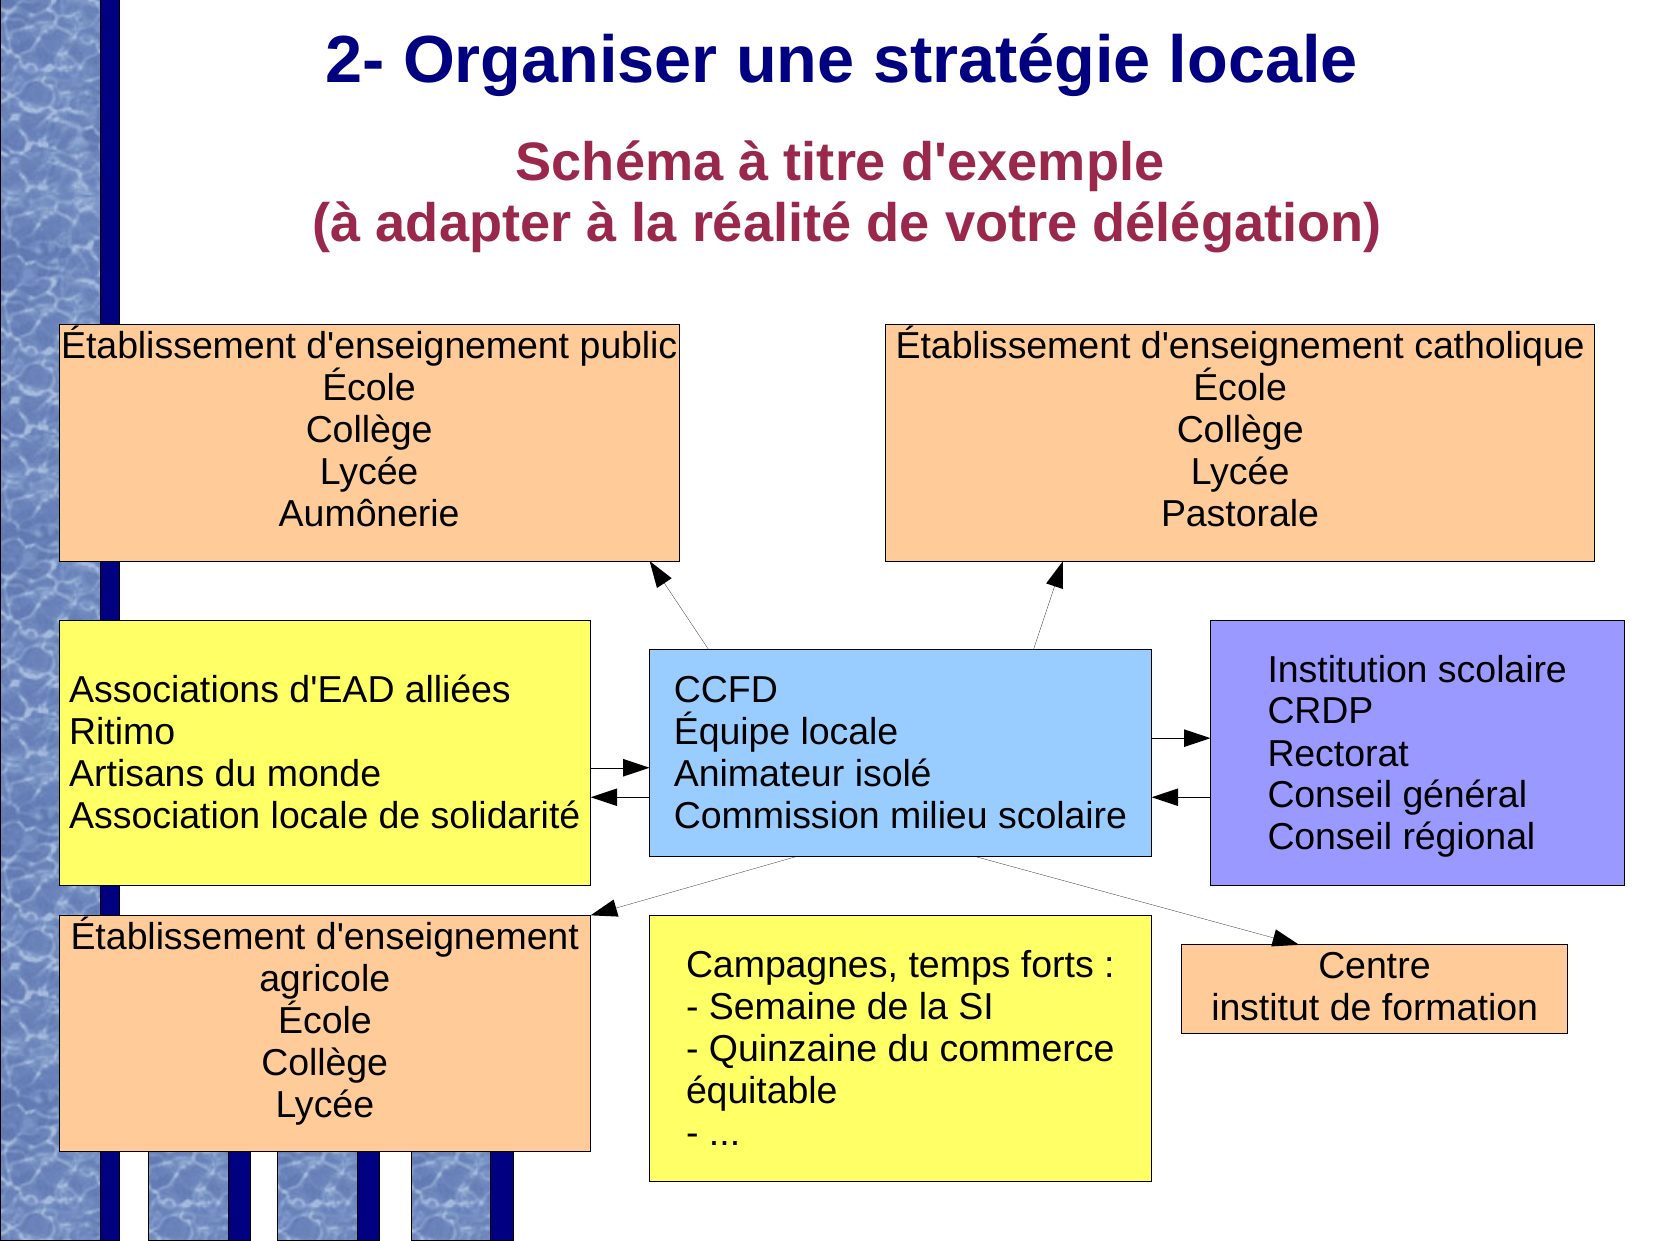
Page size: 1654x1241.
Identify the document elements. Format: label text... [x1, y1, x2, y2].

text_box Établissement d'enseignement catholique École Collège Lycée Pastorale [885, 324, 1595, 562]
picture [1, 0, 100, 1240]
text_box CCFD Équipe locale Animateur isolé Commission milieu scolaire [649, 649, 1152, 857]
text_box Associations d'EAD alliées Ritimo Artisans du monde Association locale de solidarité [59, 620, 591, 886]
text_box Institution scolaire CRDP Rectorat Conseil général Conseil régional [1210, 620, 1625, 886]
text_box Établissement d'enseignement public École Collège Lycée Aumônerie [59, 324, 680, 562]
text_box Centre institut de formation [1181, 944, 1568, 1034]
title Schéma à titre d'exemple (à adapter à la réalité de votre délégation) [160, 88, 1536, 296]
text_box 2- Organiser une stratégie locale [310, 20, 1374, 98]
picture [278, 1152, 357, 1240]
text_box Établissement d'enseignement agricole École Collège Lycée aumônerie [59, 915, 591, 1152]
picture [149, 1152, 228, 1240]
text_box Campagnes, temps forts : - Semaine de la SI - Quinzaine du commerce équitable - ... [649, 915, 1152, 1182]
picture [412, 1152, 490, 1240]
